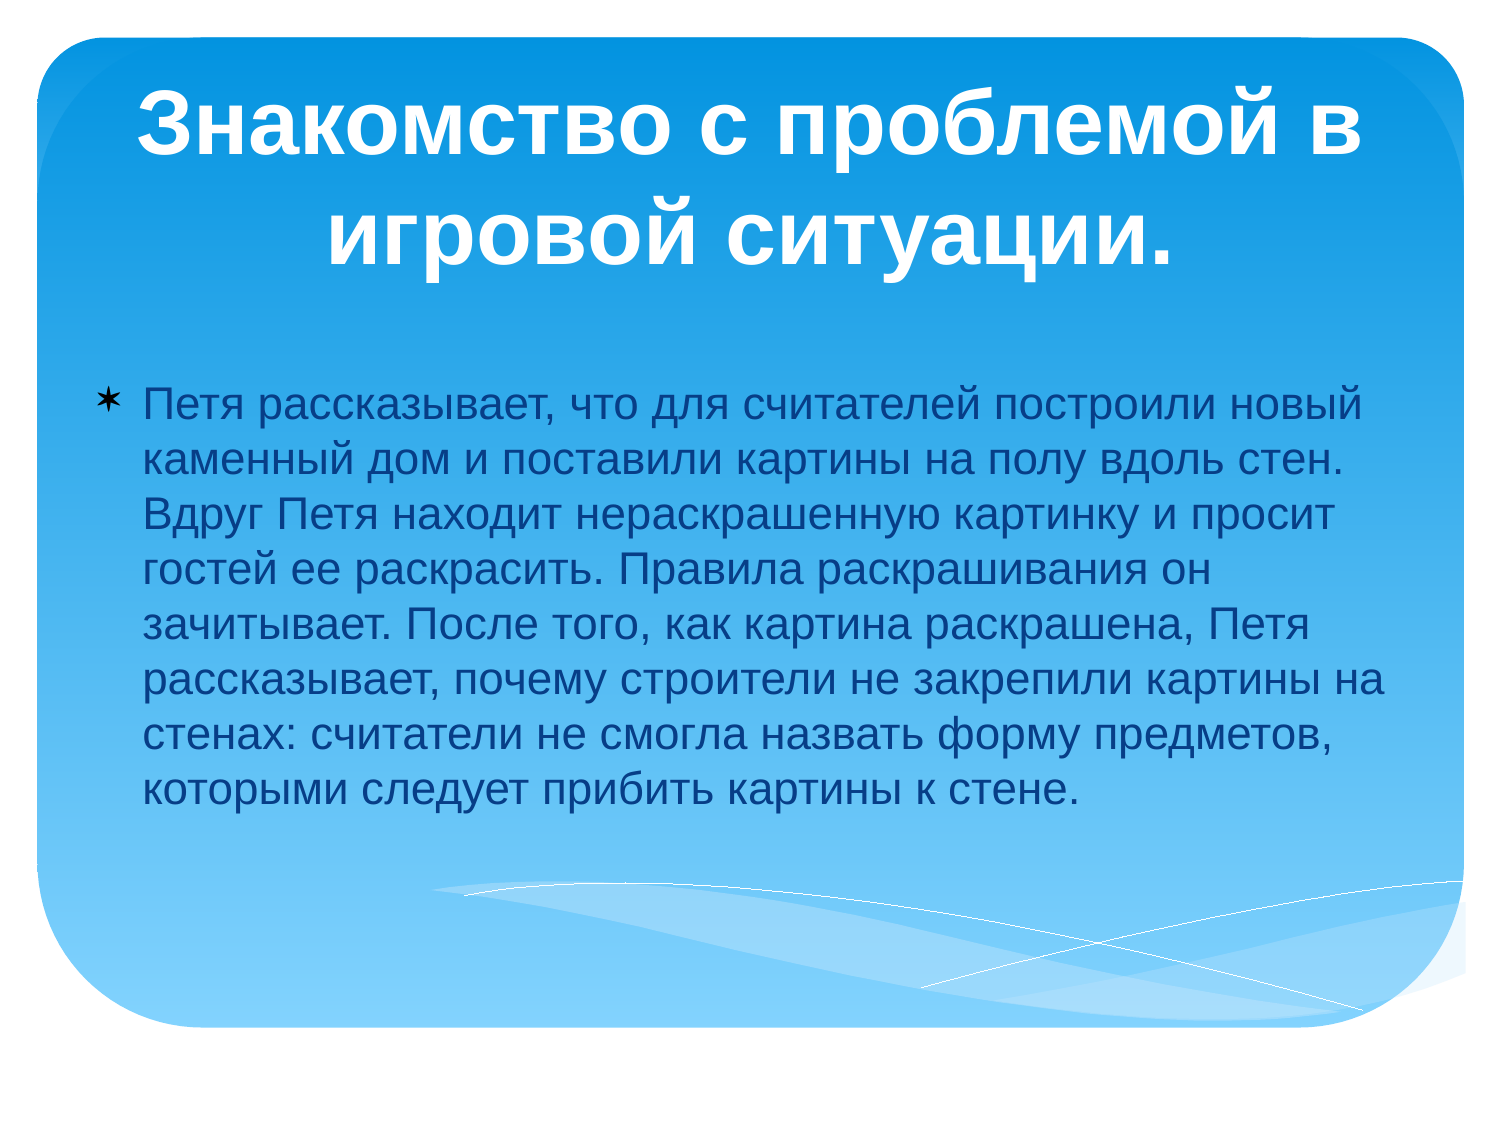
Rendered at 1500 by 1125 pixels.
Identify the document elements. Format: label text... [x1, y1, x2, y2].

list Петя рассказывает, что для считателей построили новый каменный дом и поставили картины на полу вдоль стен. Вдруг Петя находит нераскрашенную картинку и просит гостей ее раскрасить. Правила раскрашивания он зачитывает. После того, как картина раскрашена, Петя рассказывает, почему строители не закрепили картины на стенах: считатели не смогла назвать форму предметов, которыми следует прибить картины к стене. [82, 366, 1406, 832]
title Знакомство с проблемой в игровой ситуации. [76, 55, 1425, 197]
